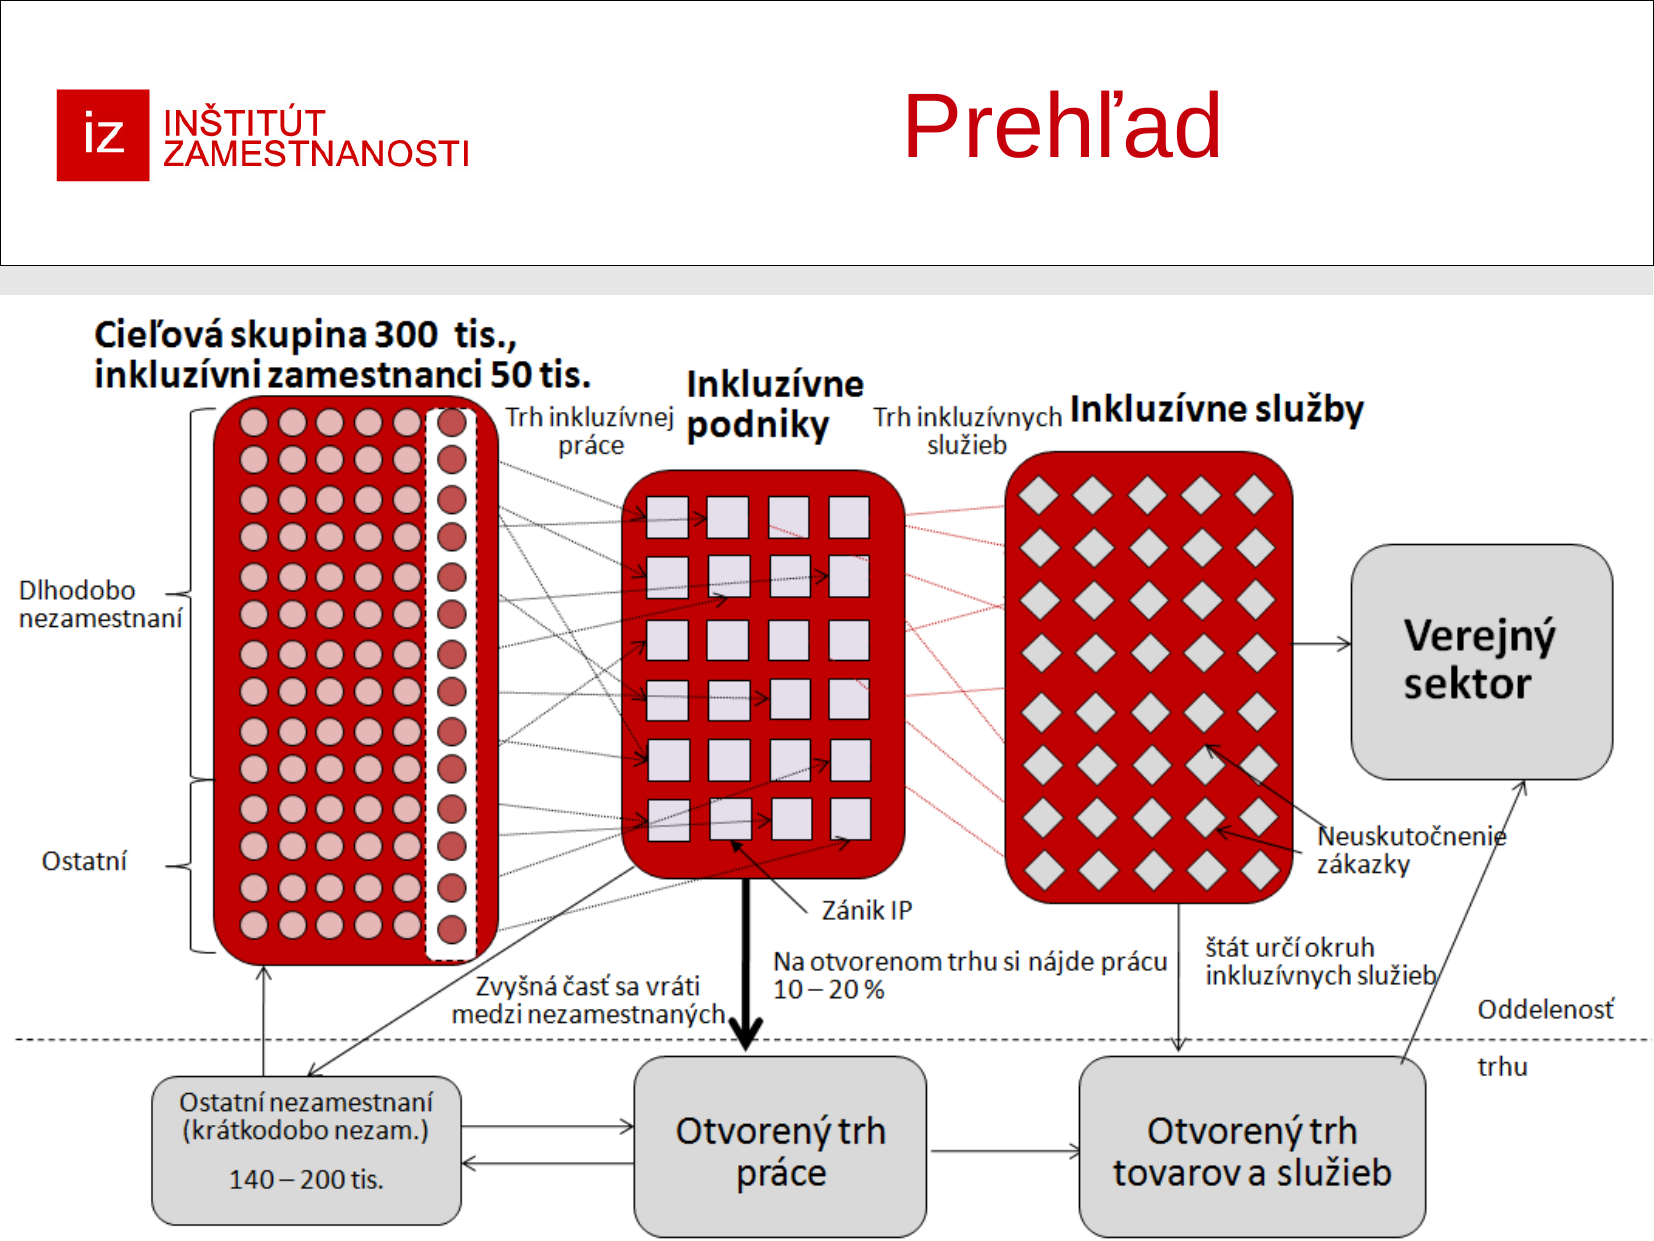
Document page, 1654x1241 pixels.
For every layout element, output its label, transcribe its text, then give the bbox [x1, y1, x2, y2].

picture [5, 8, 518, 257]
picture [0, 295, 1654, 1240]
title Prehľad [561, 29, 1565, 237]
